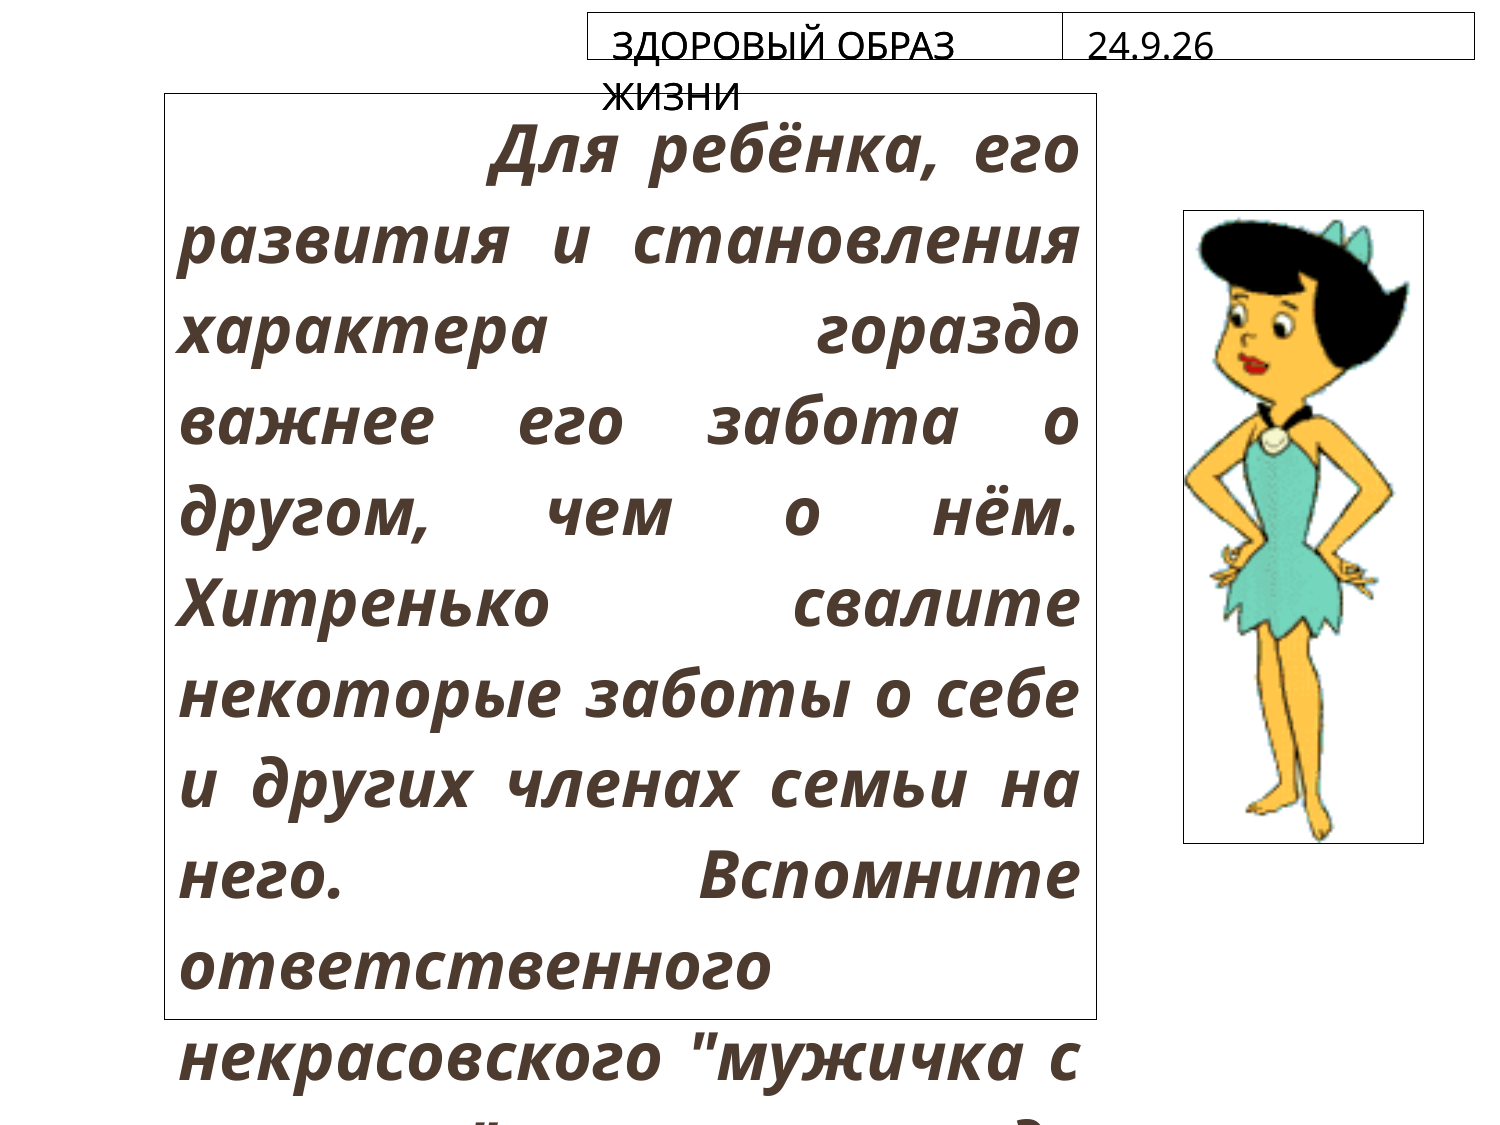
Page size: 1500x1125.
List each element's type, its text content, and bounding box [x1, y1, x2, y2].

picture [1183, 210, 1424, 844]
footer ЗДОРОВЫЙ ОБРАЗ ЖИЗНИ [587, 12, 1063, 60]
list Для ребёнка, его развития и становления характера гораздо важнее его забота о другом, чем о нём. Хитренько свалите некоторые заботы о себе и других членах семьи на него. Вспомните ответственного некрасовского "мужичка с ноготка", на шестом году серьёзно заявлявшего: "Семья-то большая. Да два человека всего мужиков-то: отец мой да я". Отец его был явно замечательным педагогом. [164, 93, 1097, 1020]
